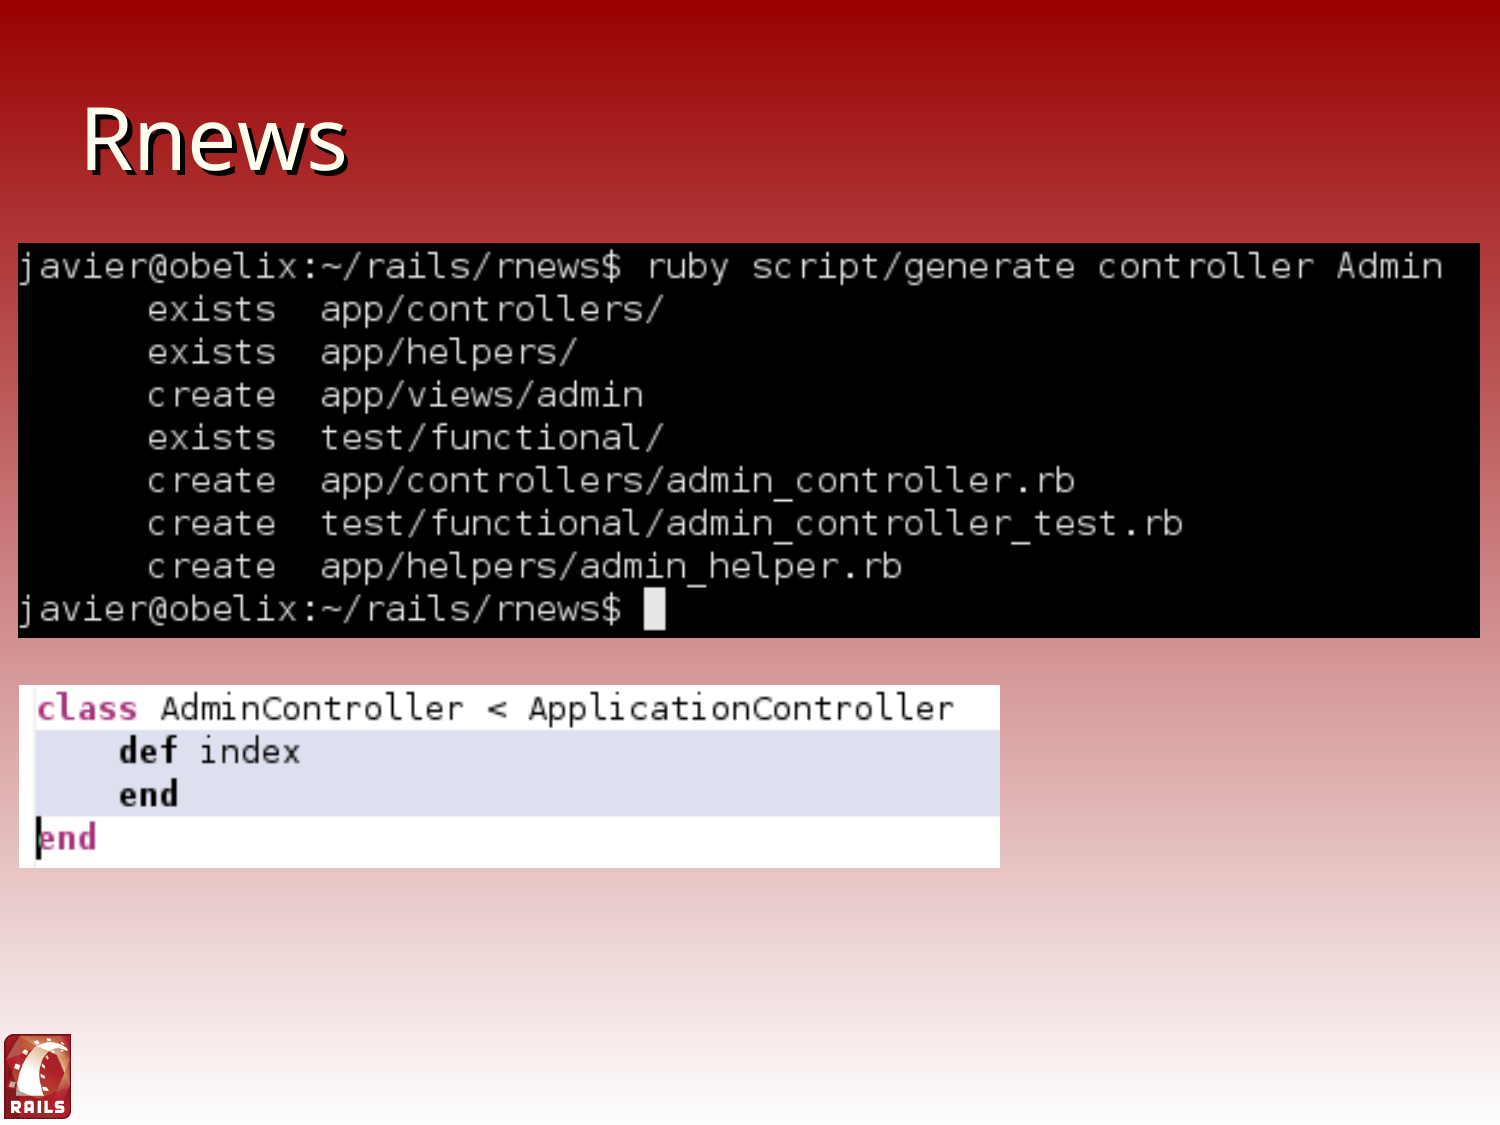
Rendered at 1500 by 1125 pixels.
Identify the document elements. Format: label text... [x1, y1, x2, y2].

picture [18, 243, 1480, 638]
picture [19, 685, 1000, 868]
title Rnews [64, 43, 1317, 232]
picture [4, 1034, 71, 1119]
